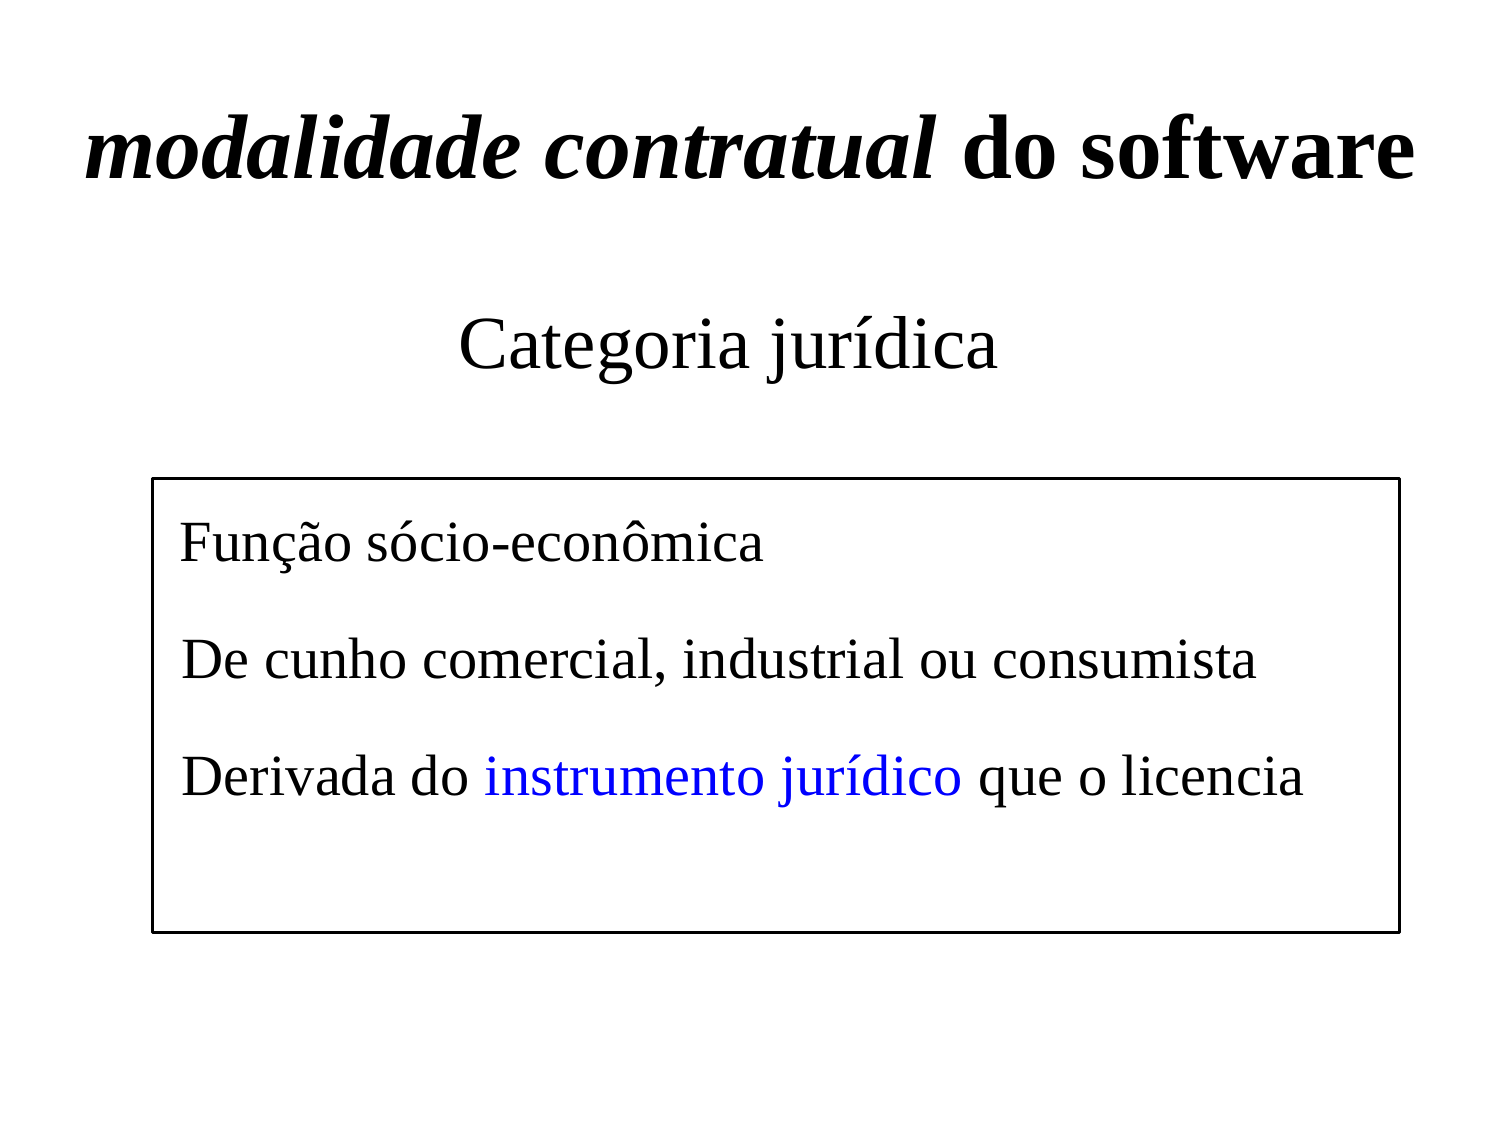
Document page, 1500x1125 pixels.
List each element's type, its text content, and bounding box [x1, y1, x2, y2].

title modalidade contratual do software [45, 78, 1456, 218]
text_box Categoria jurídica [443, 297, 1015, 385]
text_box Função sócio-econômica De cunho comercial, industrial ou consumista Derivada do instrumento jurídico que o licencia [152, 478, 1400, 933]
